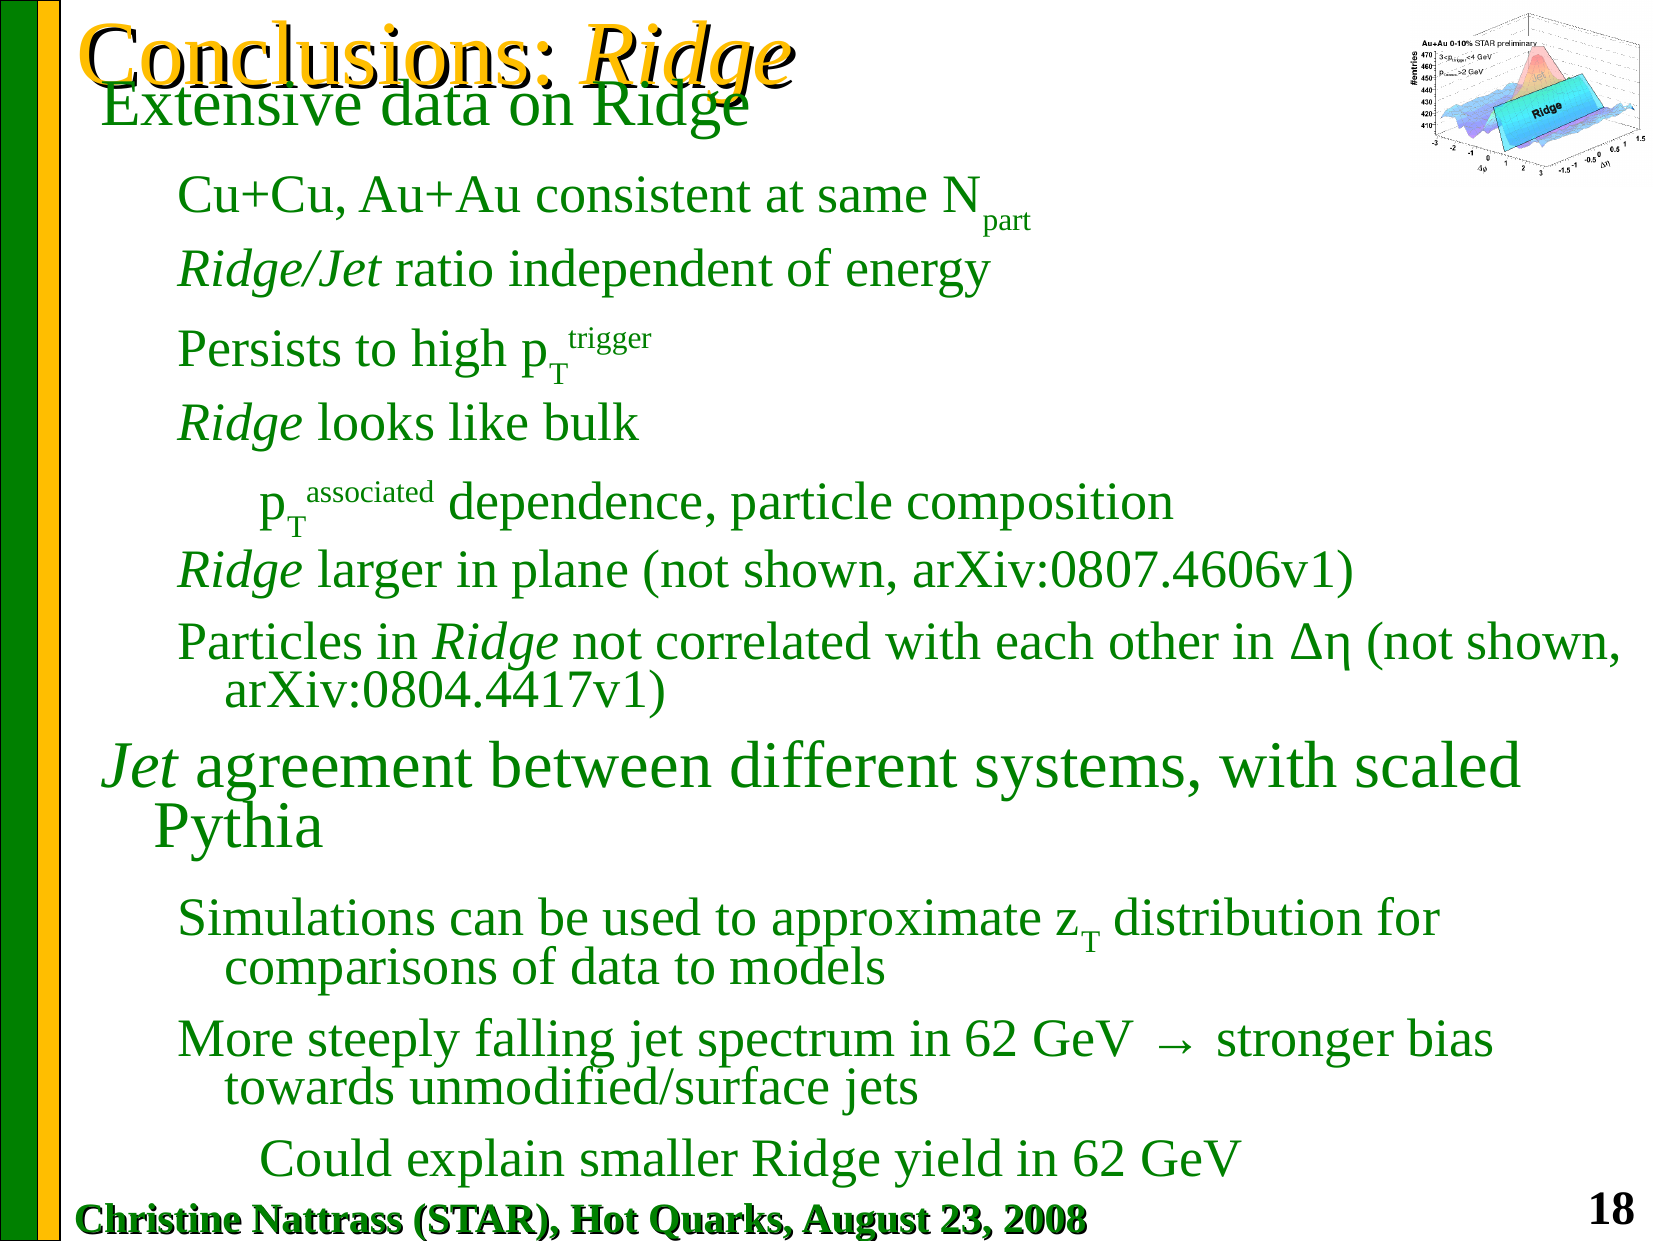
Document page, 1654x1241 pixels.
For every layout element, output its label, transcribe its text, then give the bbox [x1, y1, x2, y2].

title Conclusions: Ridge [76, 0, 1410, 114]
picture [1410, 0, 1654, 187]
text_box 18 [1537, 1174, 1651, 1241]
list Extensive data on Ridge Cu+Cu, Au+Au consistent at same Npart Ridge/Jet ratio independent of energy Persists to high pTtrigger Ridge looks like bulk pTassociated dependence, particle composition Ridge larger in plane (not shown, arXiv:0807.4606v1) Particles in Ridge not correlated with each other in Δη (not shown, arXiv:0804.4417v1) Jet agreement between different systems, with scaled Pythia Simulations can be used to approximate zT distribution for comparisons of data to models More steeply falling jet spectrum in 62 GeV → stronger bias towards unmodified/surface jets Could explain smaller Ridge yield in 62 GeV [82, 77, 1654, 1201]
